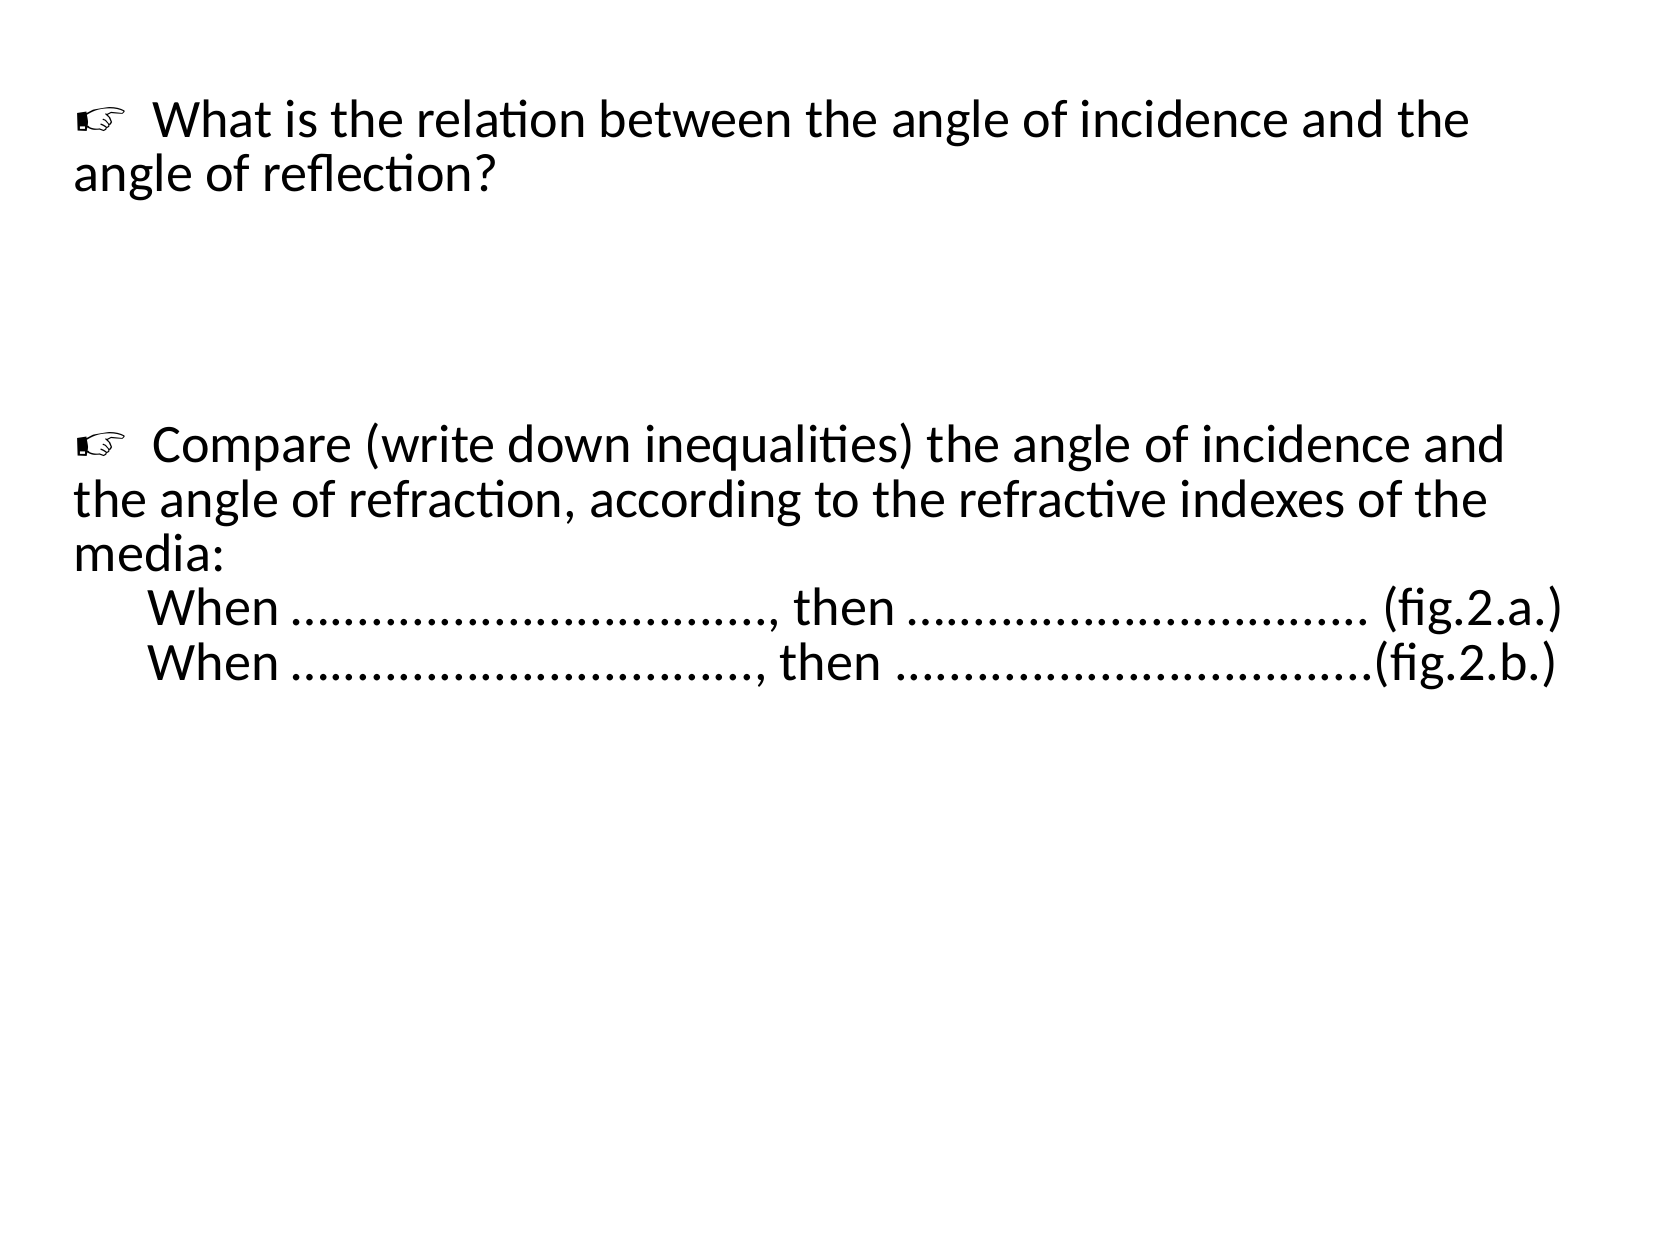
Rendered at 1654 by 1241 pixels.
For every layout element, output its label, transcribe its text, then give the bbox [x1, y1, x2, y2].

text_box  What is the relation between the angle of incidence and the angle of reflection?  Compare (write down inequalities) the angle of incidence and the angle of refraction, according to the refractive indexes of the media: When …................................, then …............................... (fig.2.a.) When …..............................., then ...................................(fig.2.b.) [59, 89, 1606, 833]
